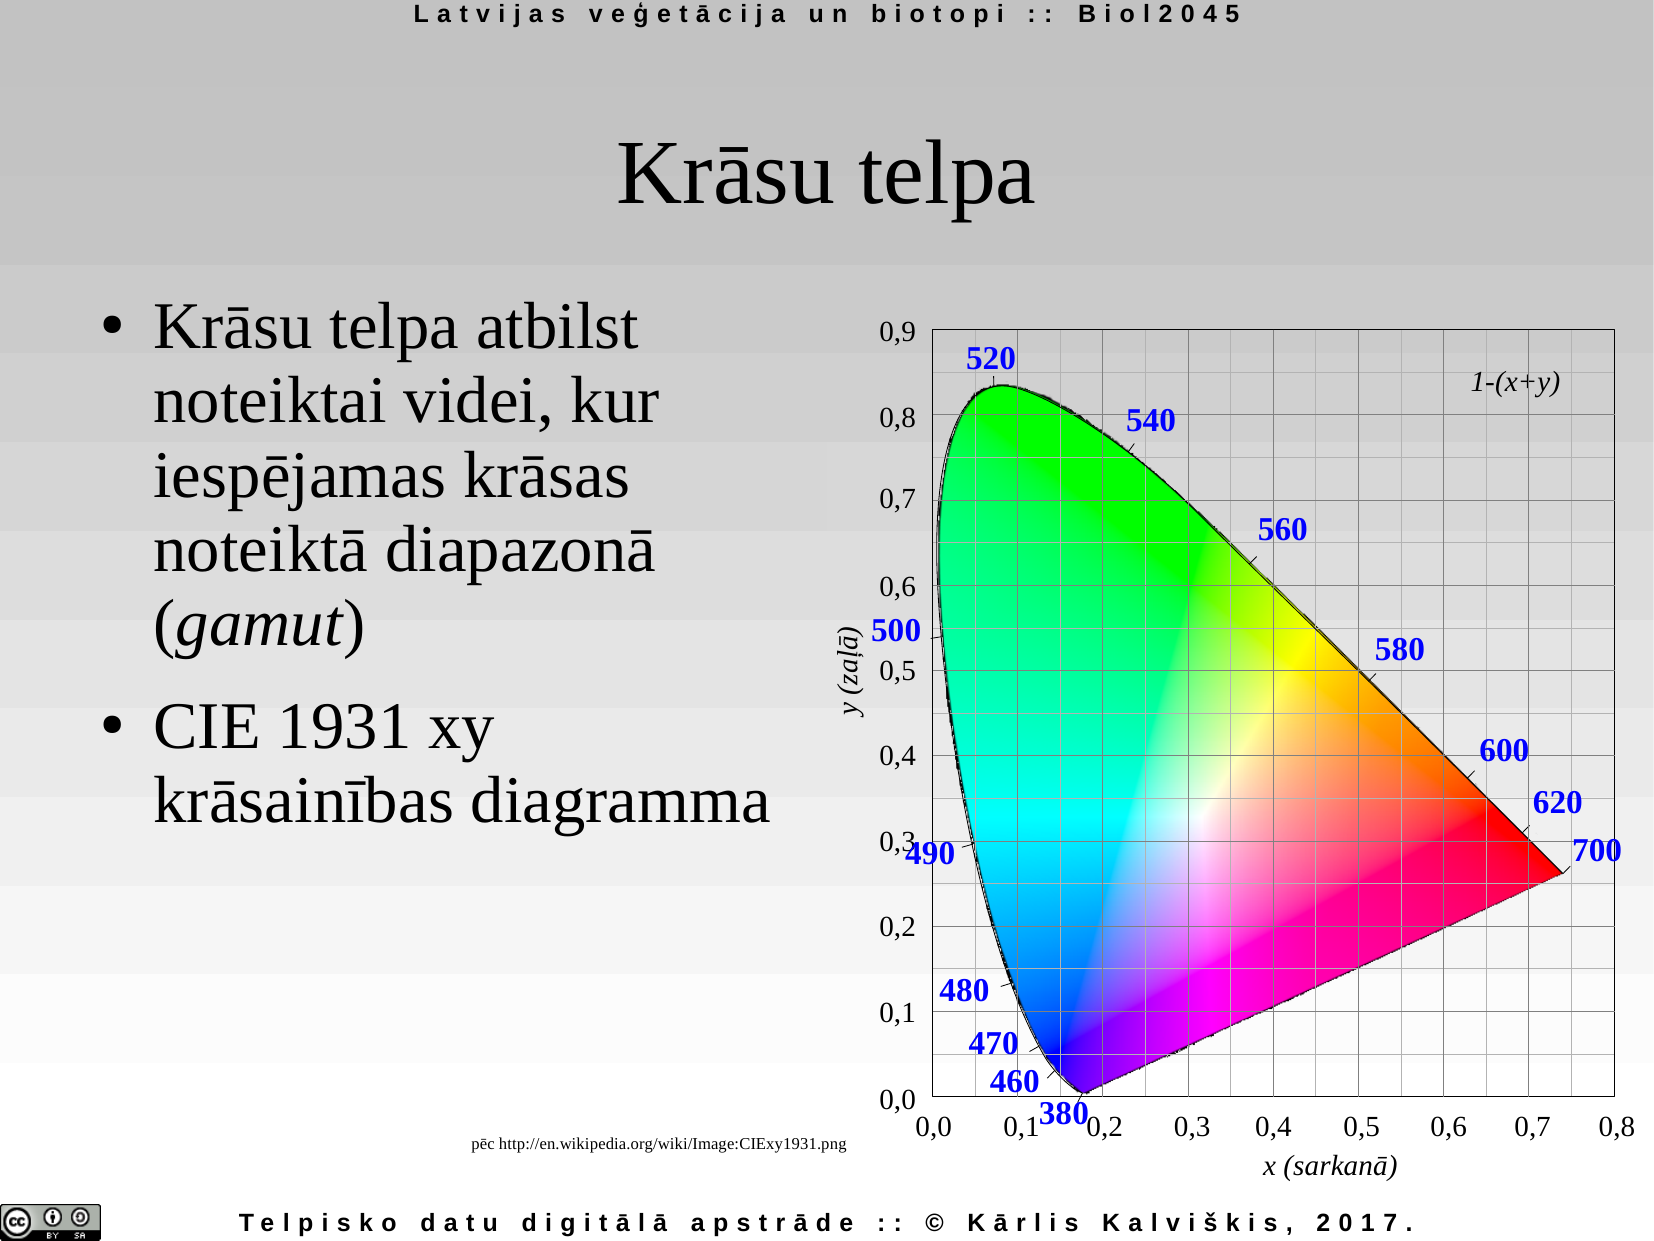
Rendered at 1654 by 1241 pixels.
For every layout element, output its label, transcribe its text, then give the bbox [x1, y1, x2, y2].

text_box 0,3 [1173, 1110, 1211, 1134]
text_box 0,1 [1003, 1110, 1041, 1134]
text_box 0,6 [879, 570, 917, 604]
text_box 490 [905, 834, 956, 872]
text_box 480 [939, 971, 990, 1009]
text_box 380 [1038, 1094, 1090, 1133]
text_box 1-(x+y) [1529, 365, 1561, 400]
text_box 600 [1479, 732, 1530, 770]
text_box 0,4 [1255, 1110, 1293, 1134]
text_box 0,5 [1343, 1110, 1381, 1134]
text_box 0,3 [879, 824, 917, 859]
text_box 580 [1374, 631, 1426, 669]
text_box 0,1 [879, 995, 917, 1030]
list Krāsu telpa atbilst noteiktai videi, kur iespējamas krāsas noteiktā diapazonā (gamut) CIE 1931 xy krāsainības diagramma [82, 289, 789, 1113]
text_box 0,7 [1514, 1110, 1552, 1134]
text_box 0,0 [915, 1110, 953, 1134]
text_box 540 [1125, 401, 1177, 439]
text_box y (zaļā) [829, 626, 864, 716]
text_box 0,8 [879, 401, 917, 436]
text_box 470 [968, 1024, 1019, 1063]
picture [0, 0, 1654, 1241]
text_box 0,6 [1430, 1110, 1468, 1134]
text_box 1-(x+y) [1470, 365, 1528, 400]
text_box 700 [1572, 831, 1623, 869]
title Krāsu telpa [29, 49, 1625, 296]
text_box 0,9 [879, 314, 917, 349]
text_box 620 [1532, 784, 1584, 822]
text_box pēc http://en.wikipedia.org/wiki/Image:CIExy1931.png [471, 1134, 1585, 1190]
text_box 0,5 [879, 654, 917, 688]
text_box 0,8 [1598, 1110, 1636, 1145]
text_box 0,2 [1086, 1110, 1124, 1134]
text_box 520 [965, 339, 1017, 377]
text_box 460 [989, 1062, 1041, 1100]
text_box 0,7 [879, 482, 917, 516]
text_box 560 [1257, 510, 1309, 548]
text_box 0,0 [879, 1082, 917, 1117]
text_box 0,2 [879, 909, 917, 944]
text_box 0,4 [879, 738, 917, 773]
text_box 500 [871, 611, 922, 649]
